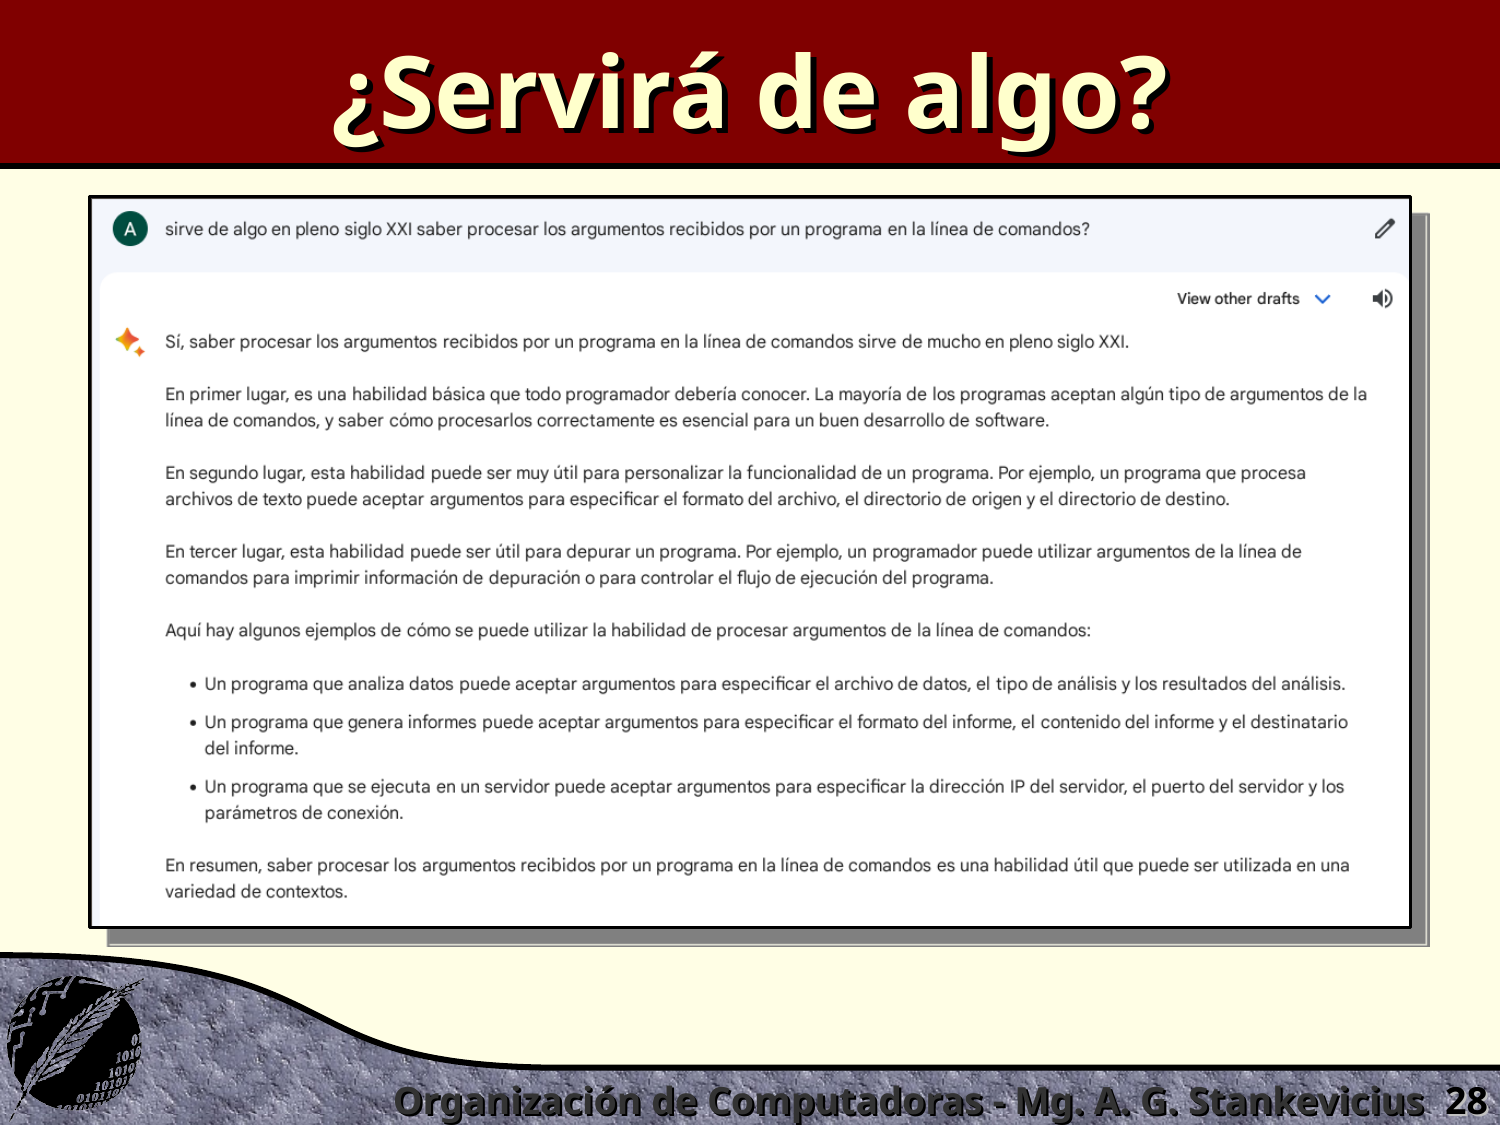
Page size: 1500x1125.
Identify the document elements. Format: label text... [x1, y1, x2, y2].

title ¿Servirá de algo? [15, 5, 1485, 160]
picture [1058, 1100, 1065, 1110]
picture [91, 198, 1409, 926]
picture [802, 1100, 806, 1110]
picture [0, 959, 1500, 1125]
picture [448, 1100, 455, 1110]
